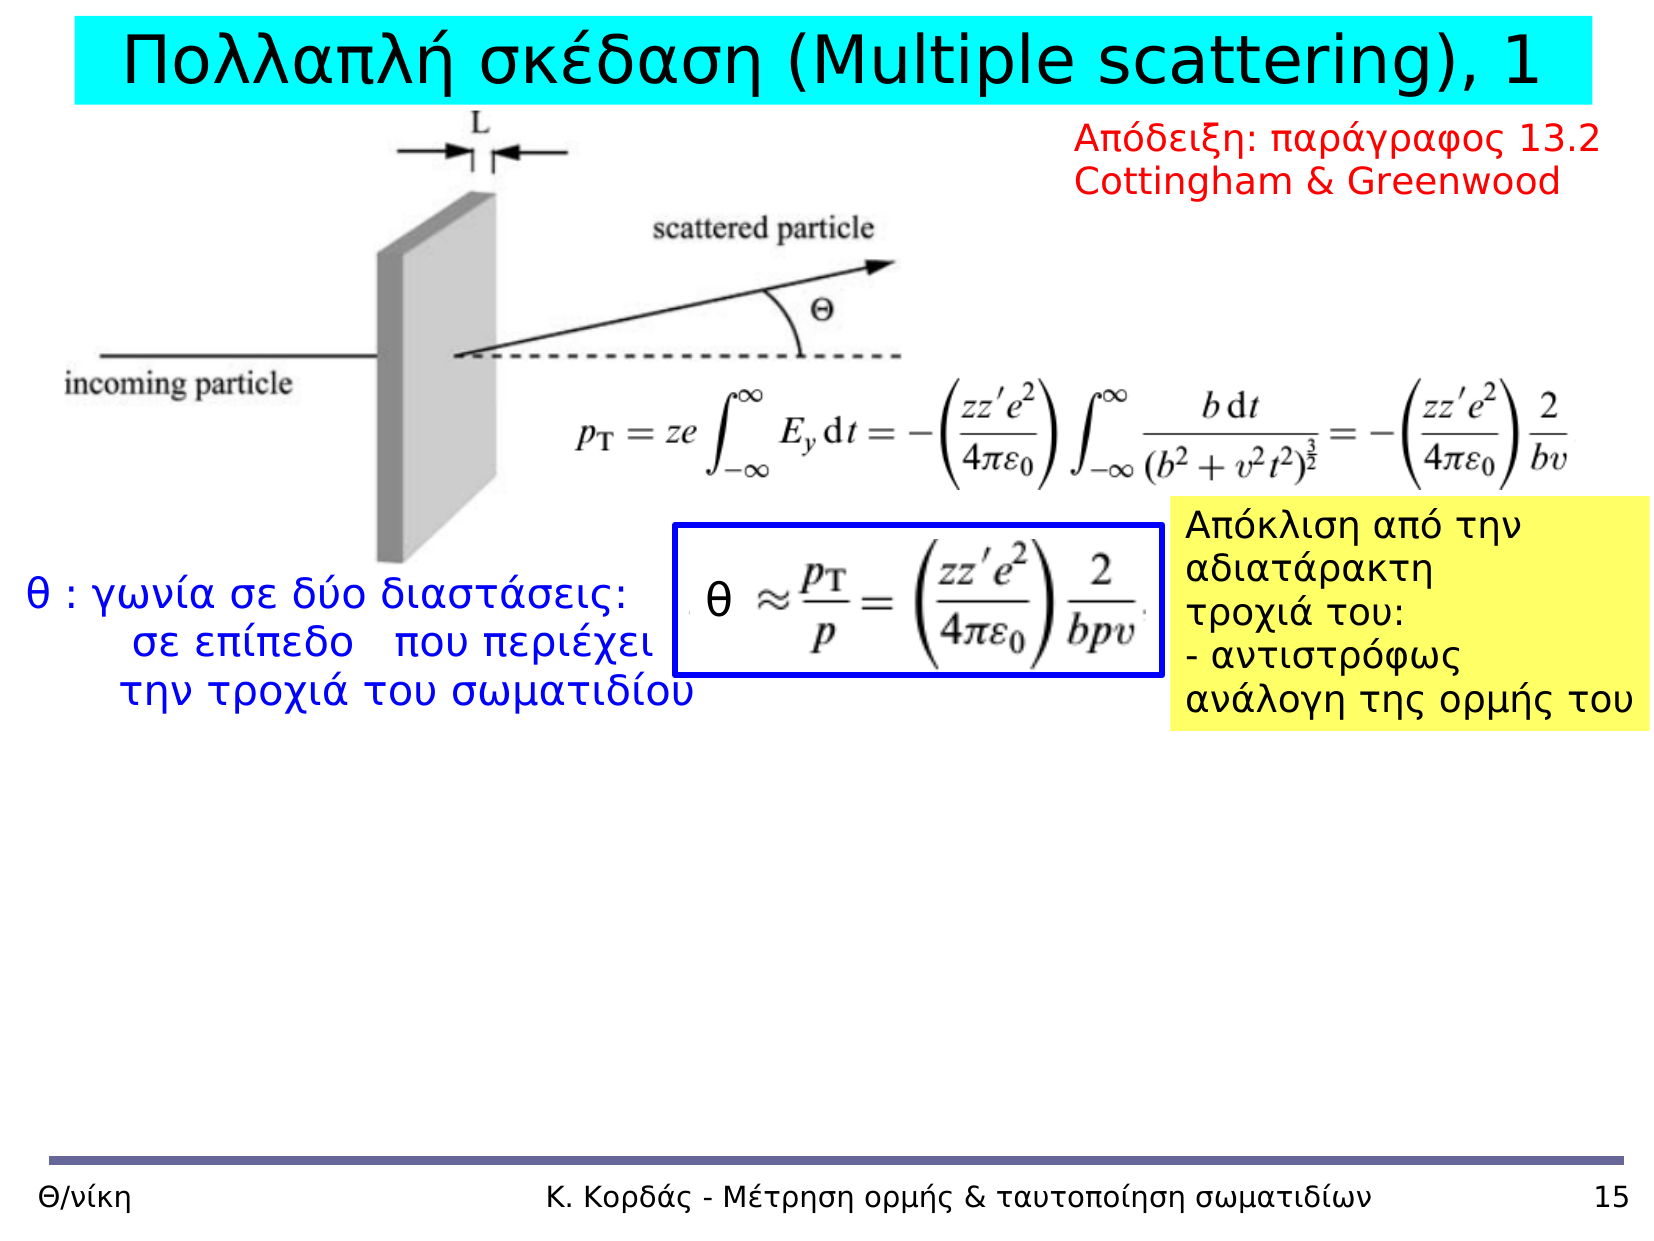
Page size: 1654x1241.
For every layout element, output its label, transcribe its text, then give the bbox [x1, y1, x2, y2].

title Πολλαπλή σκέδαση (Μultiple scattering), 1 [74, 15, 1593, 105]
text_box θ : γωνία σε δύο διαστάσεις: σε επίπεδο που περιέχει την τροχιά του σωματιδίου [10, 562, 711, 725]
text_box Απόκλιση από την αδιατάρακτη τροχιά του: - αντιστρόφως ανάλογη της ορμής του [1170, 496, 1650, 731]
text_box Απόδειξη: παράγραφος 13.2 Cottingham & Greenwood [1059, 109, 1618, 212]
picture [678, 528, 1146, 672]
picture [15, 89, 1576, 562]
text_box θ [690, 566, 748, 636]
